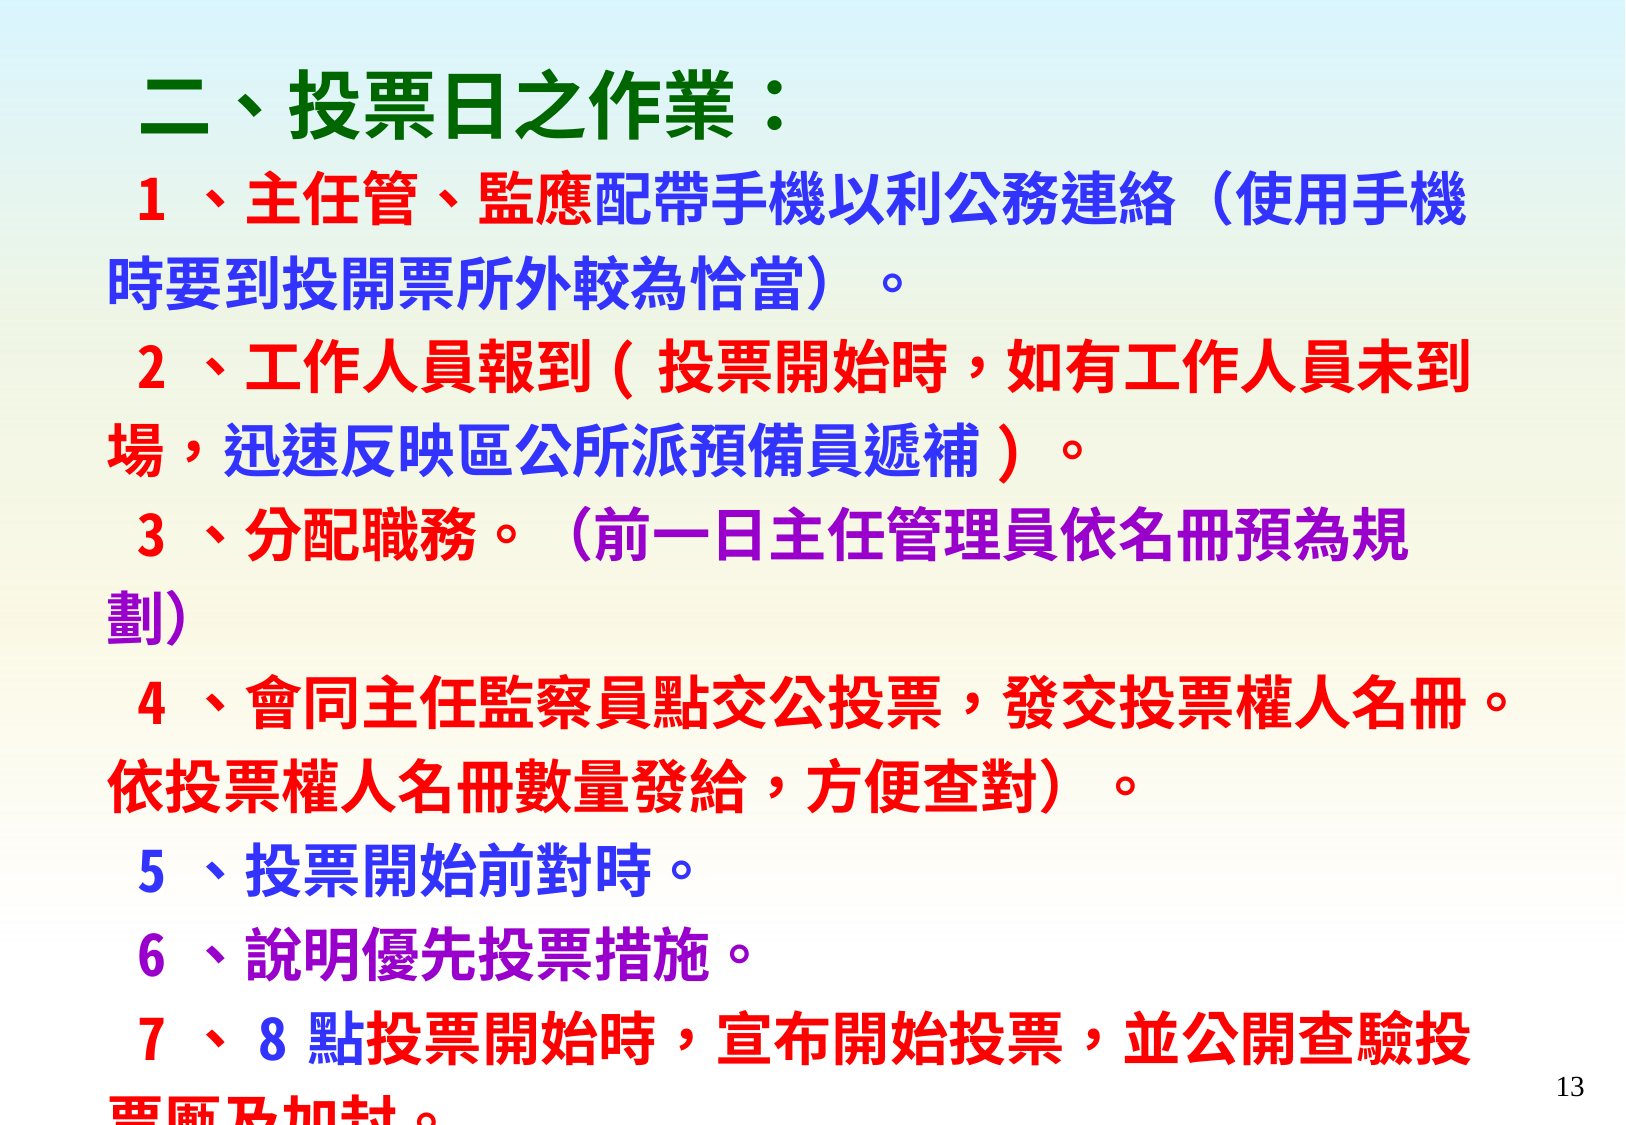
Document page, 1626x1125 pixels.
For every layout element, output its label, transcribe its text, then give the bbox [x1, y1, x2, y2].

picture [0, 0, 1626, 1125]
text_box 二、投票日之作業： 1、主任管、監應配帶手機以利公務連絡（使用手機時要到投開票所外較為恰當）。 2、工作人員報到(投票開始時，如有工作人員未到場，迅速反映區公所派預備員遞補)。 3、分配職務。（前一日主任管理員依名冊預為規劃） 4、會同主任監察員點交公投票，發交投票權人名冊。依投票權人名冊數量發給，方便查對）。 5、投票開始前對時。 6、說明優先投票措施。 7、8點投票開始時，宣布開始投票，並公開查驗投票匭及加封。 [91, 32, 1510, 1125]
text_box 13 [1510, 1059, 1601, 1125]
